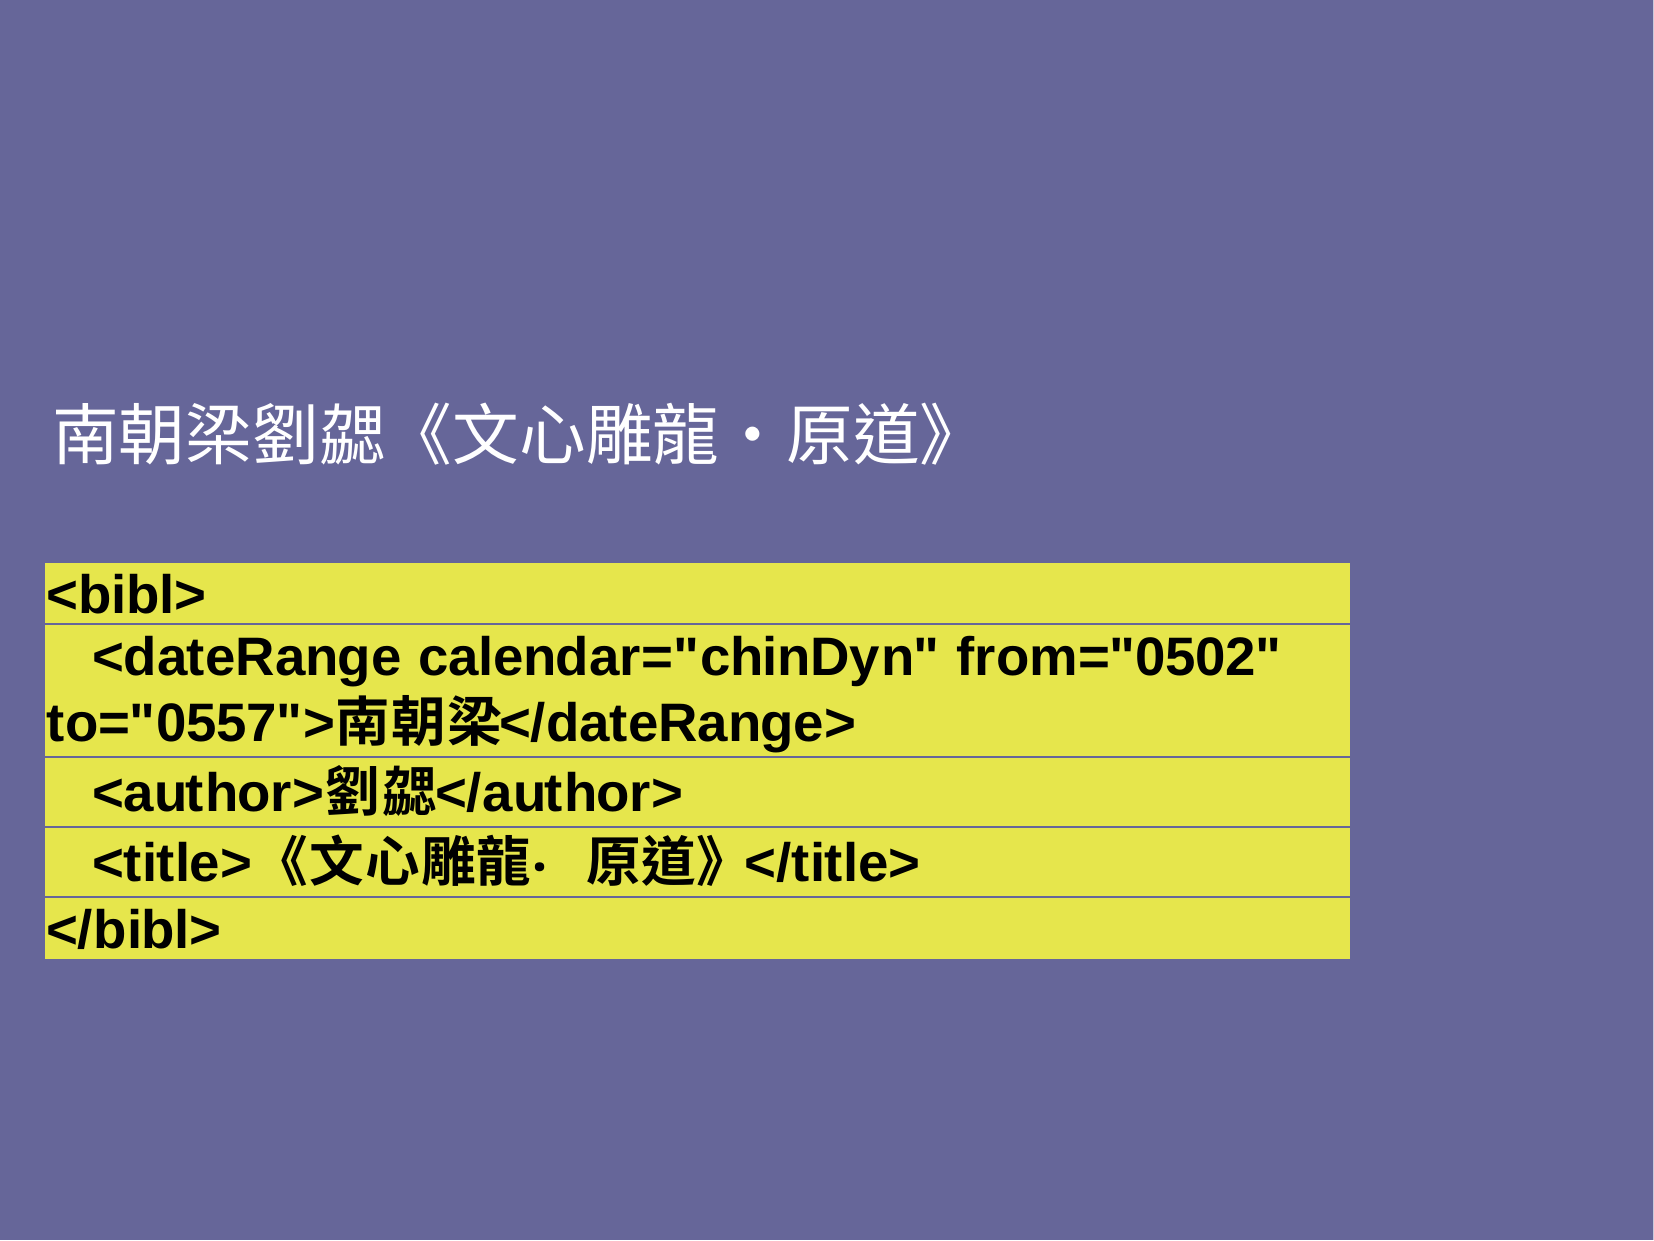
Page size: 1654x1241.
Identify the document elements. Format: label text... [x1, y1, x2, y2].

text_box 南朝梁劉勰《文心雕龍‧原道》 [37, 375, 1426, 480]
chart [45, 562, 1351, 1023]
